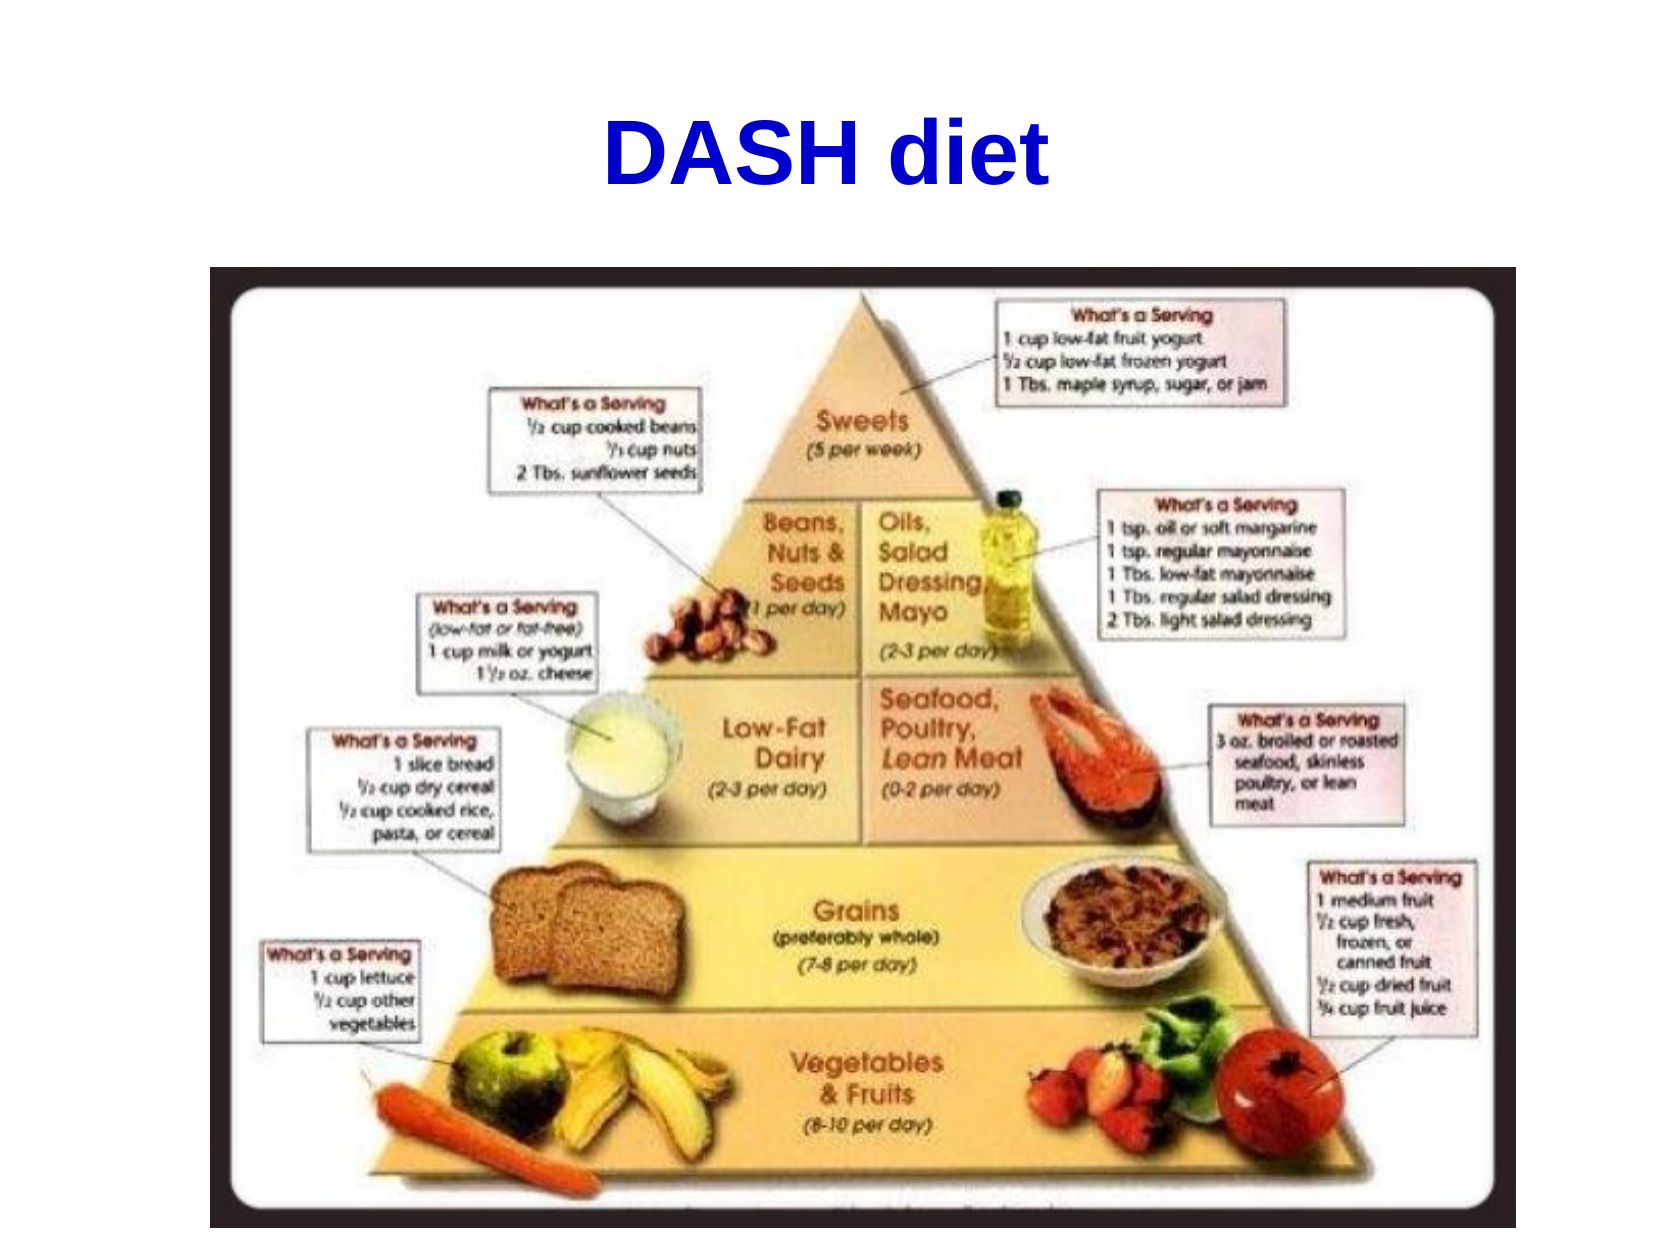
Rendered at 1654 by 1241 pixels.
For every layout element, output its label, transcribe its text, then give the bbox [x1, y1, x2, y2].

picture [210, 267, 1516, 1228]
title DASH diet [82, 49, 1571, 257]
